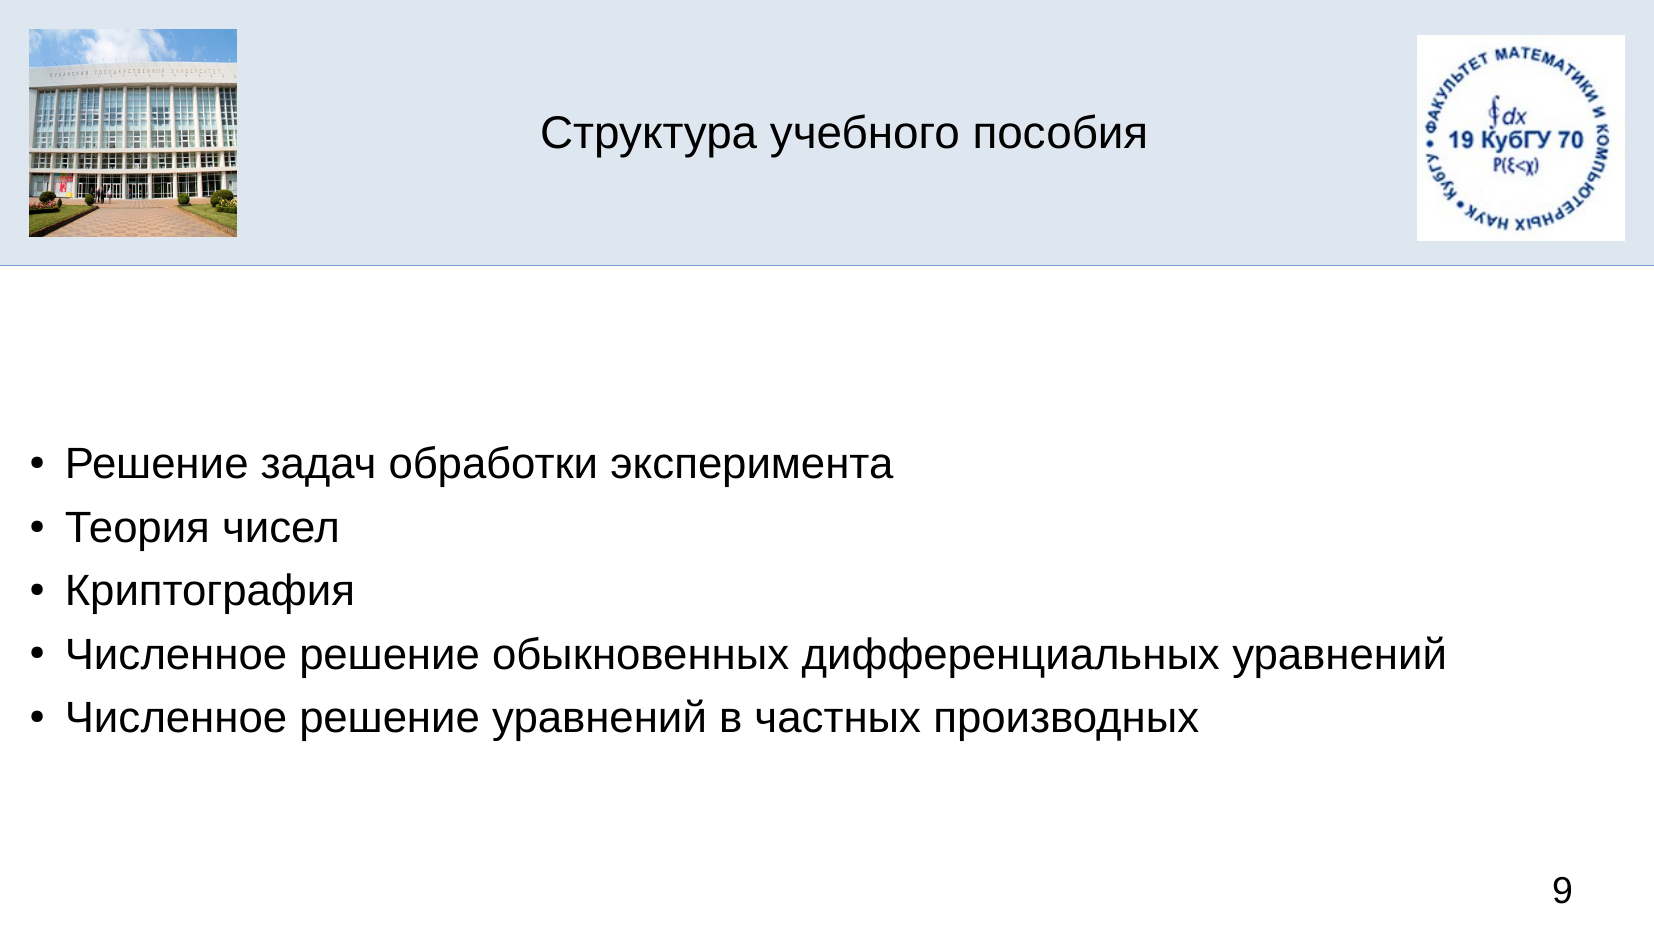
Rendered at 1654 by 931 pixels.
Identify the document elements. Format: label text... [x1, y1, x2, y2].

picture [29, 29, 237, 238]
picture [1417, 35, 1625, 241]
subtitle Решение задач обработки эксперимента Теория чисел Криптография Численное решение обыкновенных дифференциальных уравнений Численное решение уравнений в частных производных [29, 266, 1625, 917]
text_box <номер> [1537, 862, 1654, 931]
text_box [0, 0, 1654, 265]
title Структура учебного пособия [265, 4, 1388, 262]
